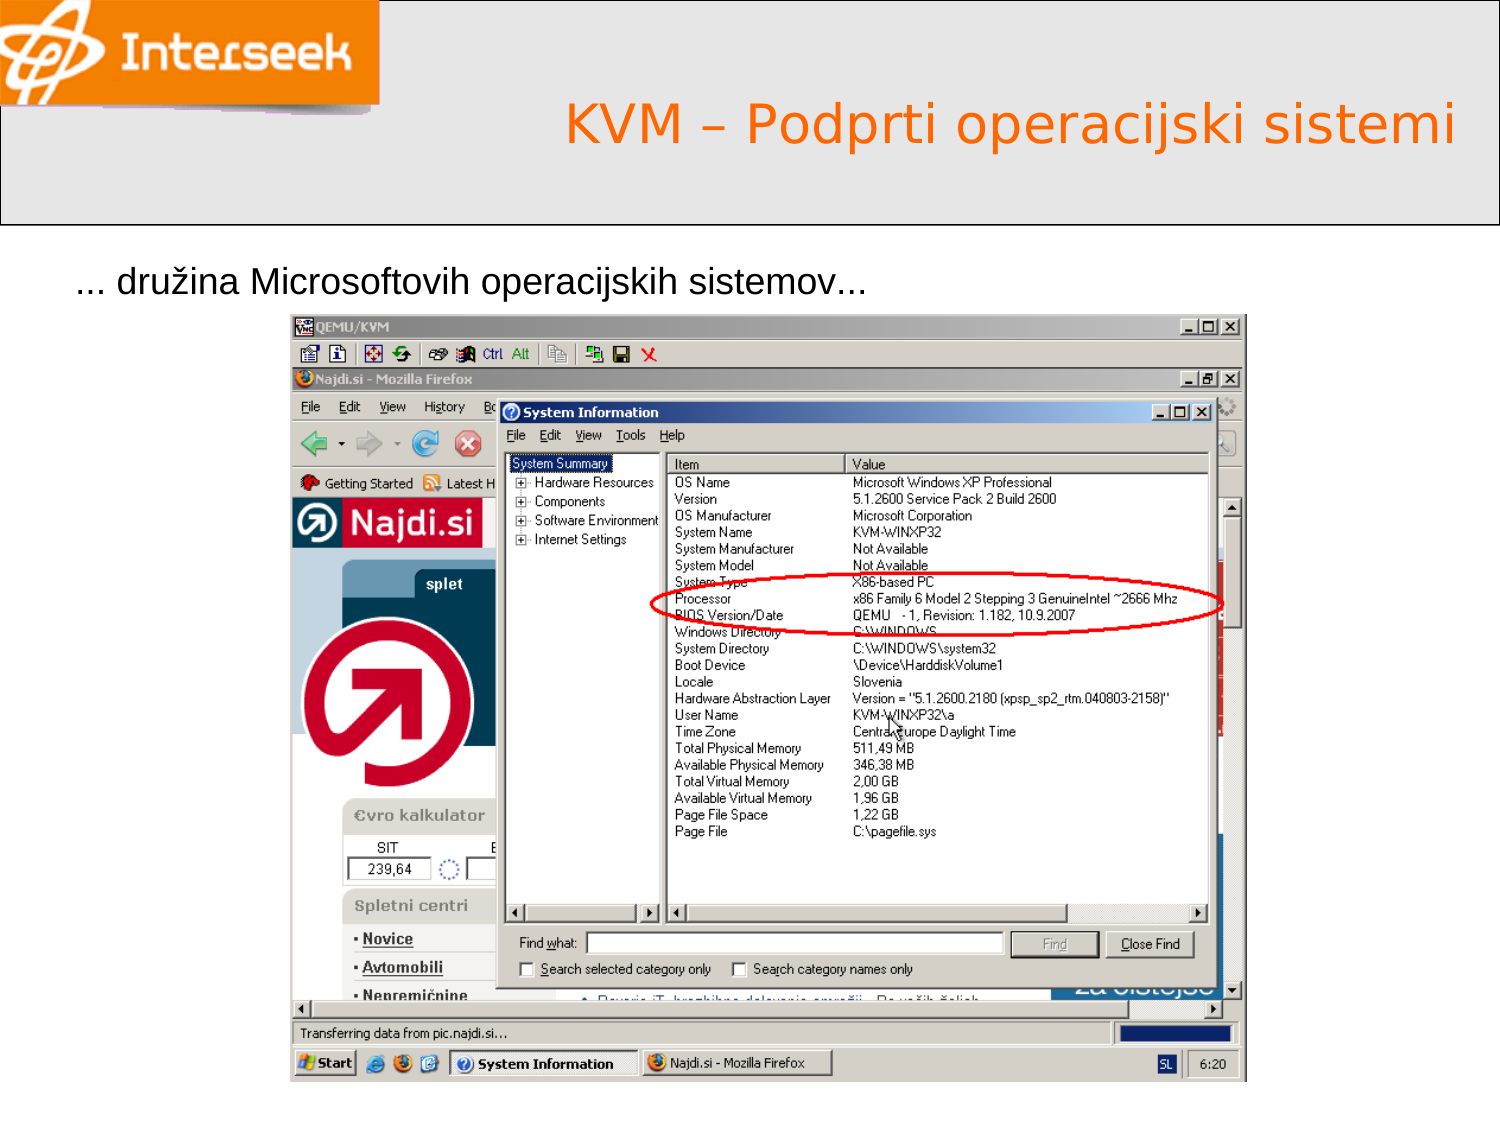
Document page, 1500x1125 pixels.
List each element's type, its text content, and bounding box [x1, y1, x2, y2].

title KVM – Podprti operacijski sistemi [430, 31, 1459, 220]
text_box [0, 0, 1500, 225]
picture [0, 0, 410, 120]
list ... družina Microsoftovih operacijskih sistemov... [75, 263, 1425, 1006]
picture [289, 314, 1247, 1082]
